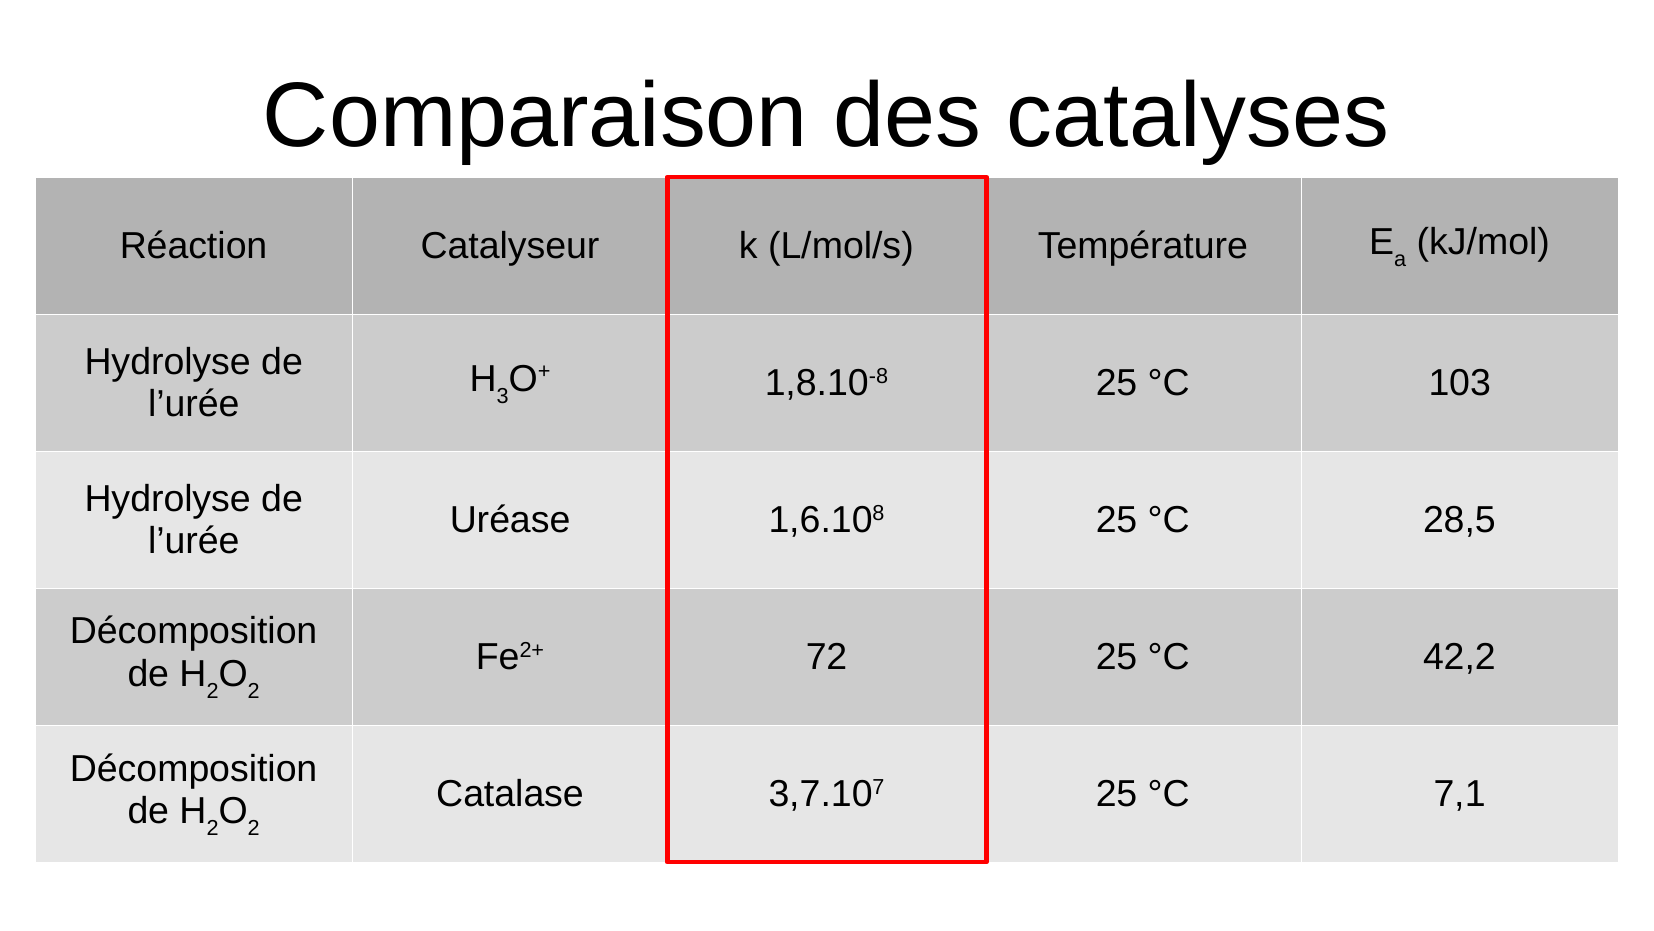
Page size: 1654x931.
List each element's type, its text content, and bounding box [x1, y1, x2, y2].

table_header Température [989, 178, 1301, 314]
table_cell 72 [670, 589, 984, 725]
title Comparaison des catalyses [82, 37, 1571, 177]
table_cell 42,2 [1302, 589, 1618, 725]
table_cell 103 [1302, 315, 1618, 451]
table_cell Décomposition de H2O2 [36, 726, 352, 862]
table_cell H3O+ [353, 315, 665, 451]
table_cell 25 °C [989, 589, 1301, 725]
table_cell Uréase [353, 452, 665, 588]
table_cell Hydrolyse de l’urée [36, 452, 352, 588]
table_cell 7,1 [1302, 726, 1618, 862]
table_header Réaction [36, 178, 352, 314]
table_cell 1,6.108 [670, 452, 984, 588]
table_cell 28,5 [1302, 452, 1618, 588]
table_header k (L/mol/s) [670, 179, 984, 314]
table_cell Fe2+ [353, 589, 665, 725]
table_cell Catalase [353, 726, 665, 862]
table_cell 25 °C [989, 726, 1301, 862]
table_cell 25 °C [989, 315, 1301, 451]
table_cell 25 °C [989, 452, 1301, 588]
table_cell Hydrolyse de l’urée [36, 315, 352, 451]
table_cell 1,8.10-8 [670, 315, 984, 451]
table_header Ea (kJ/mol) [1302, 178, 1618, 314]
table_header Catalyseur [353, 178, 665, 314]
table_cell Décomposition de H2O2 [36, 589, 352, 725]
table_cell 3,7.107 [670, 726, 984, 860]
